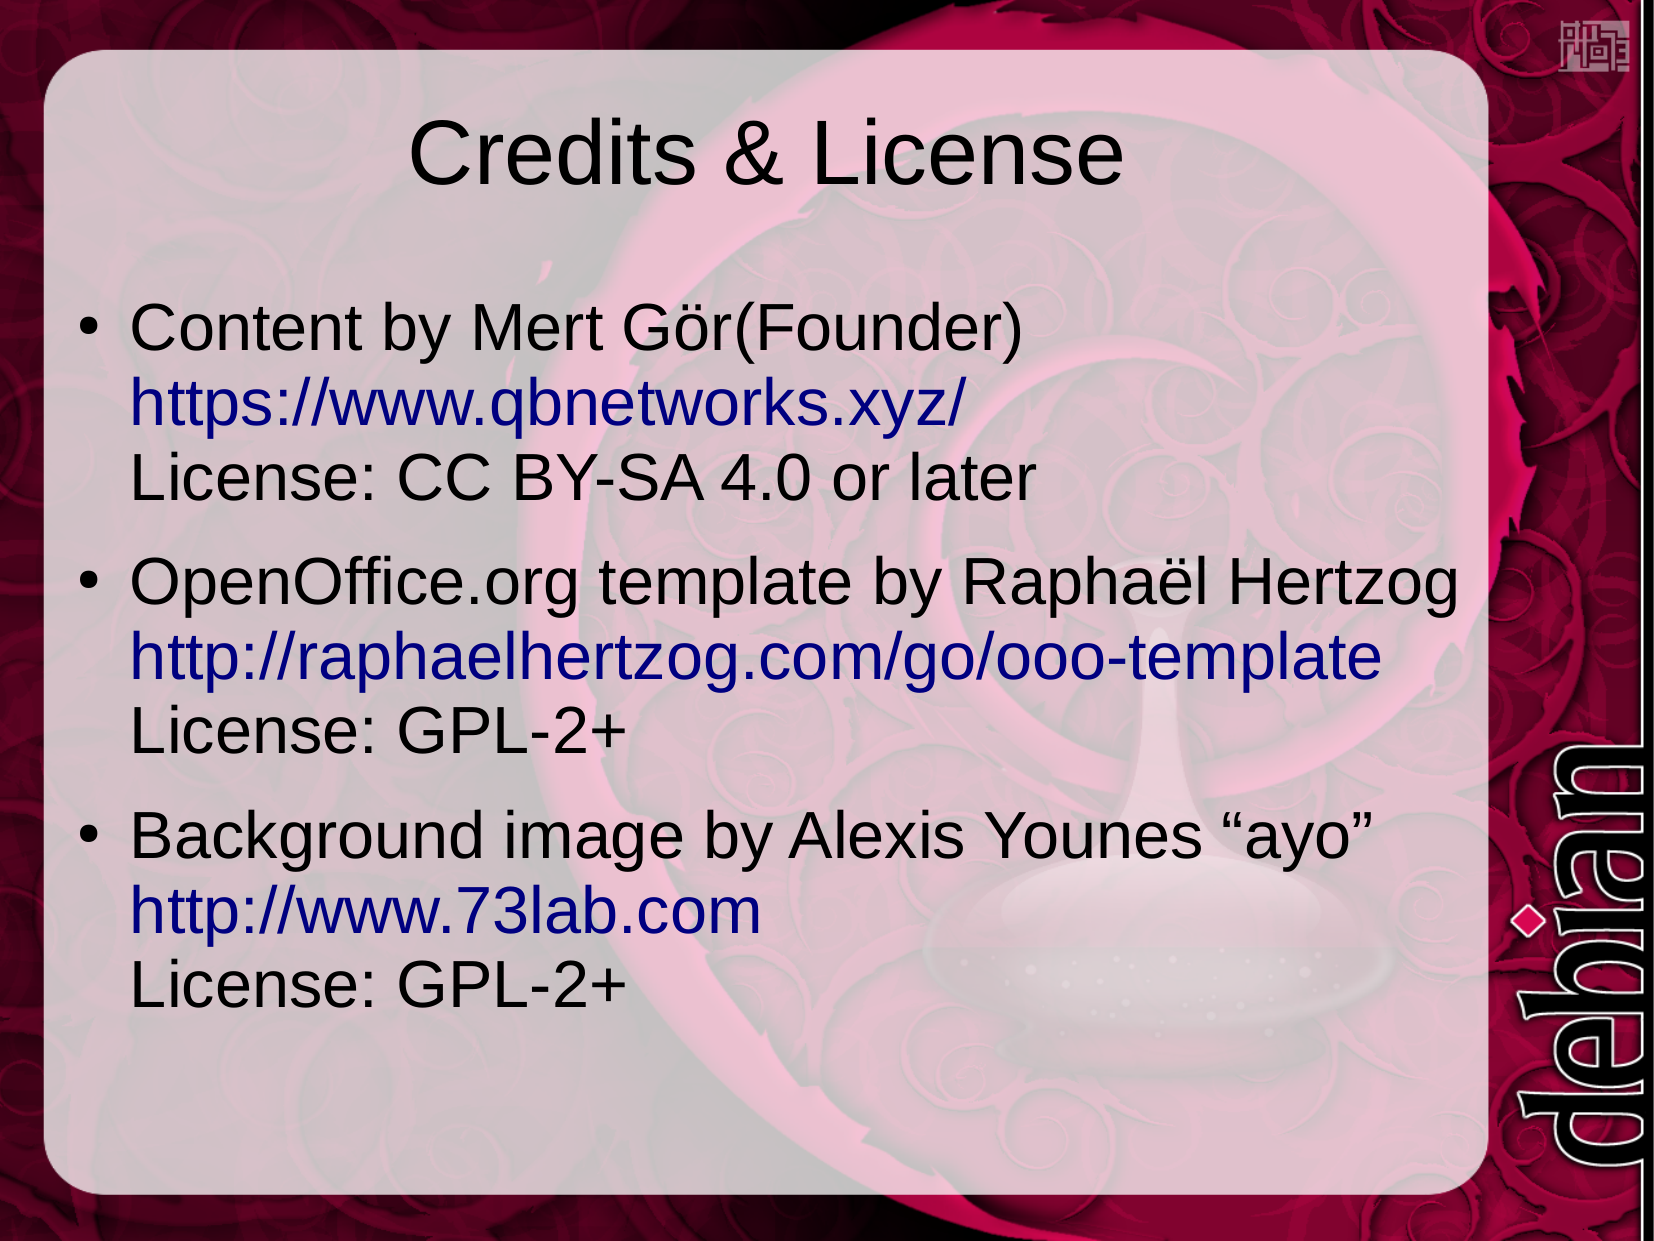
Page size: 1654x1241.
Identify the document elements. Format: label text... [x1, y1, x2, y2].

list Content by Mert Gör(Founder) https://www.qbnetworks.xyz/ License: CC BY-SA 4.0 or later OpenOffice.org template by Raphaël Hertzog http://raphaelhertzog.com/go/ooo-template License: GPL-2+ Background image by Alexis Younes “ayo” http://www.73lab.com License: GPL-2+ [59, 290, 1477, 1109]
title Credits & License [59, 49, 1477, 257]
picture [0, 0, 1654, 1241]
